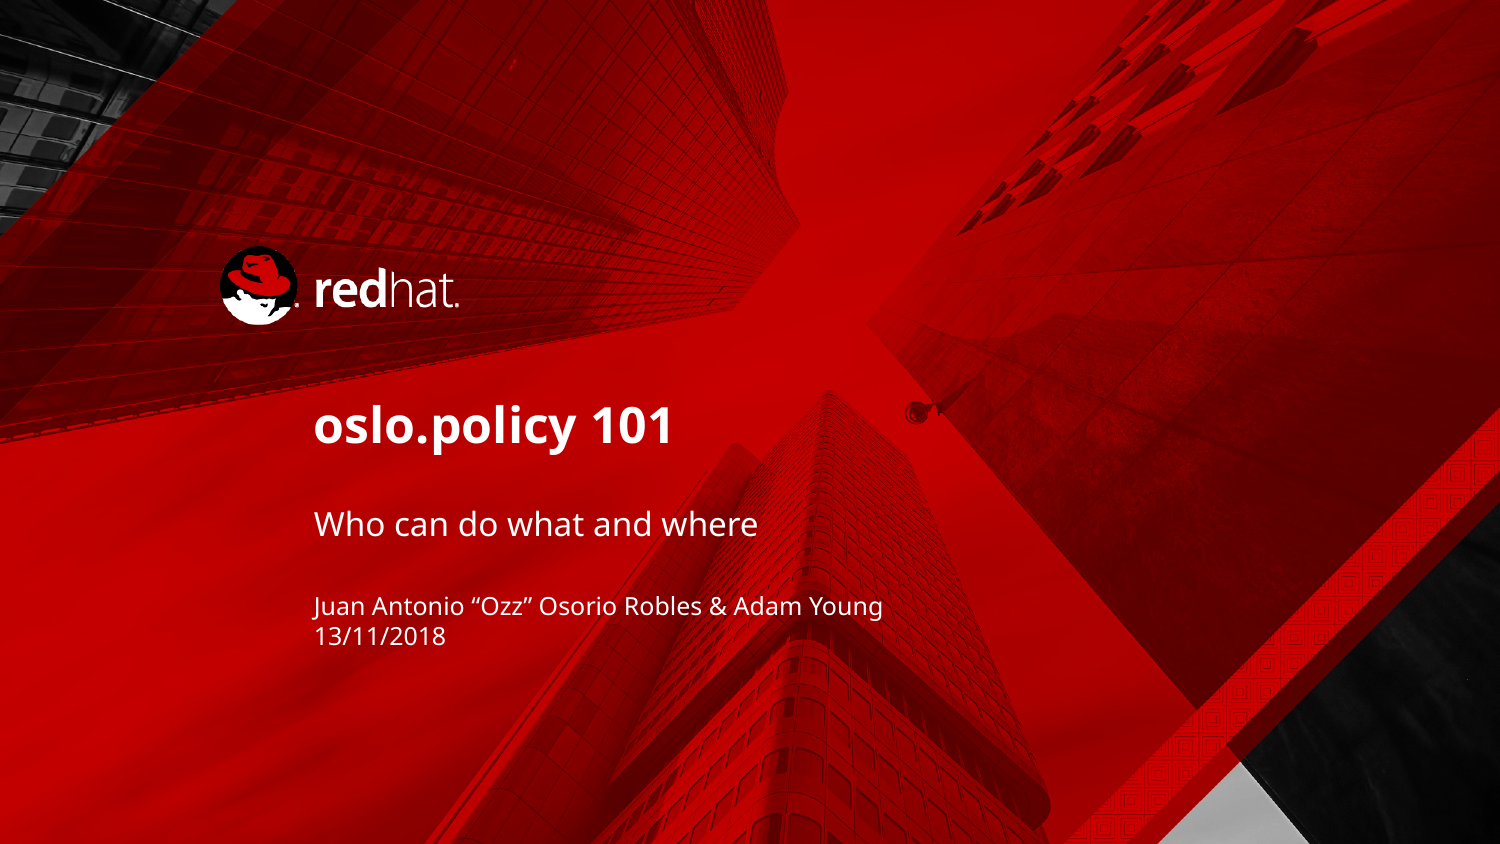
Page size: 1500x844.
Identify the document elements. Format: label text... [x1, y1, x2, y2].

picture [0, 0, 1500, 844]
title oslo.policy 101 [298, 356, 1274, 469]
subtitle Who can do what and where [298, 500, 1124, 547]
subtitle Juan Antonio “Ozz” Osorio Robles & Adam Young 13/11/2018 [298, 575, 1049, 772]
